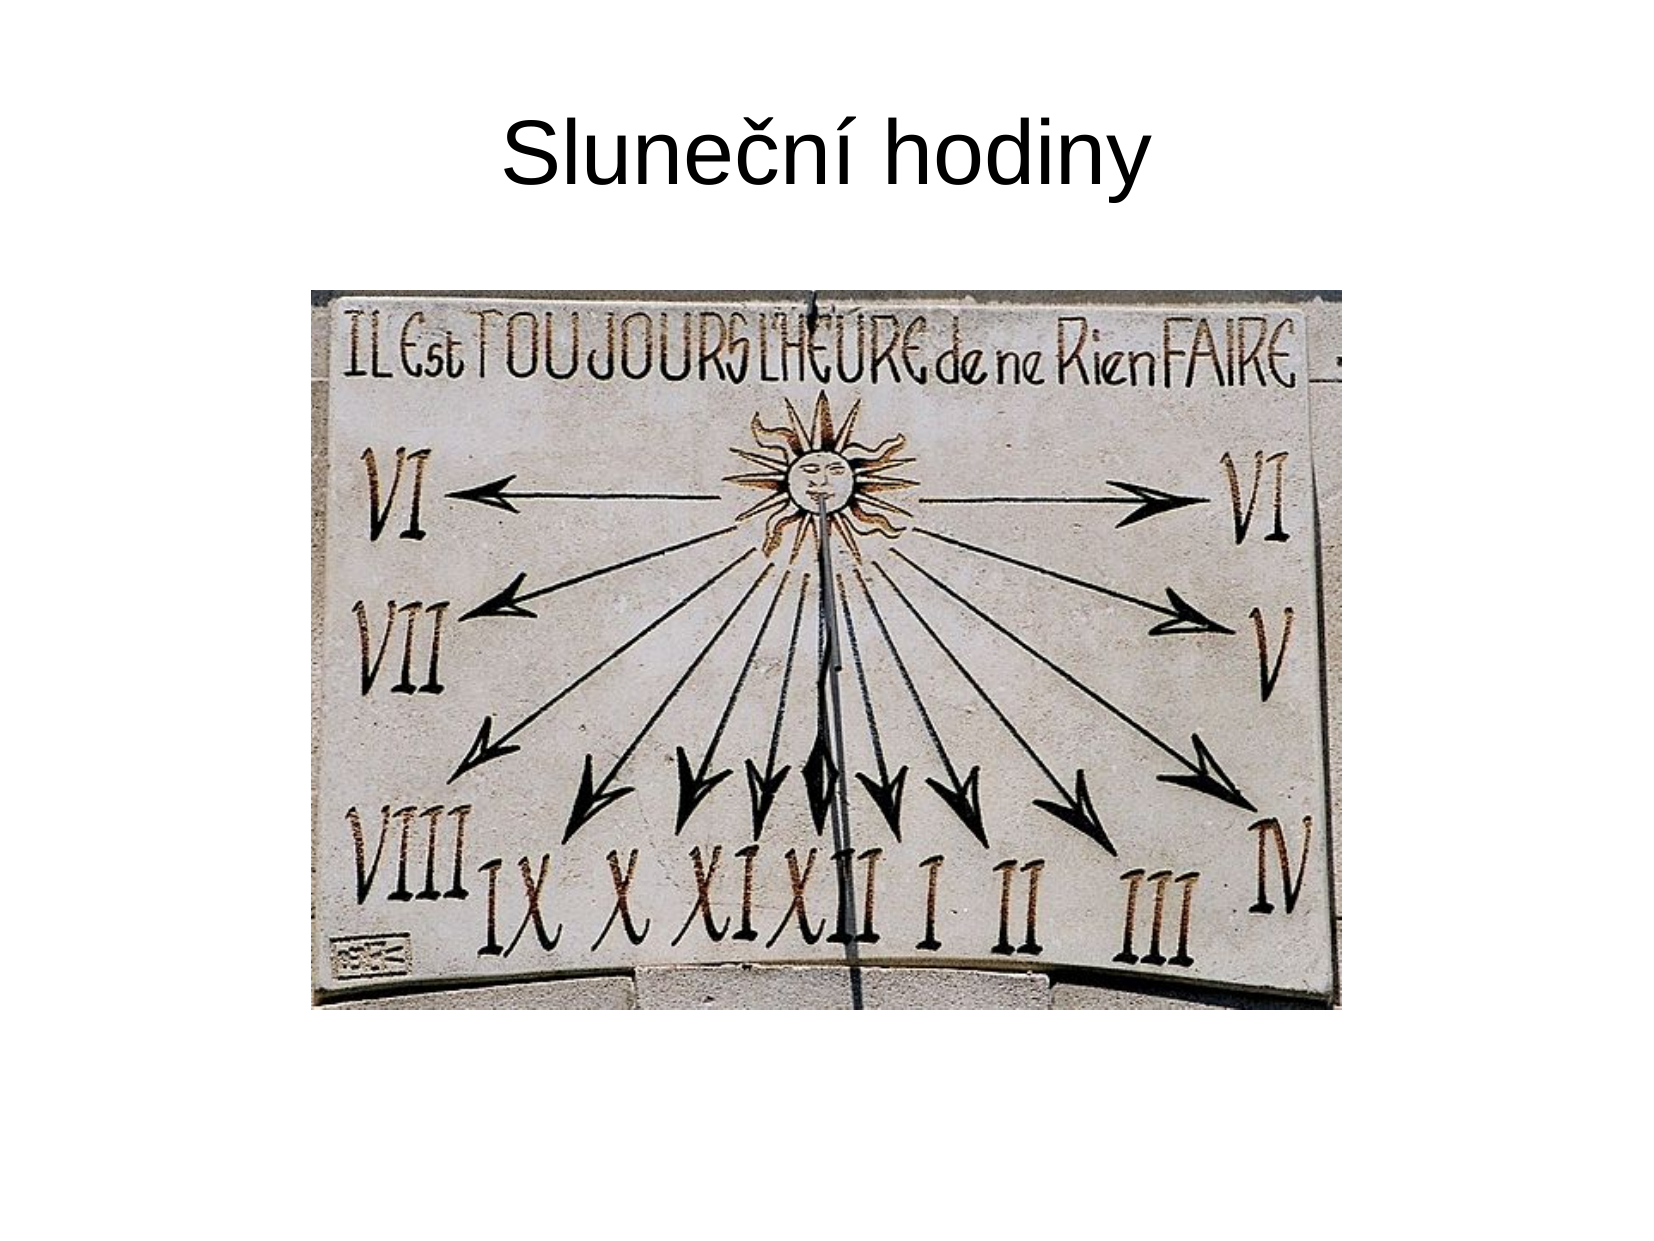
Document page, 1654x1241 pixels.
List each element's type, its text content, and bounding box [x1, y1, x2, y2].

title Sluneční hodiny [82, 49, 1571, 257]
picture [311, 290, 1342, 1010]
